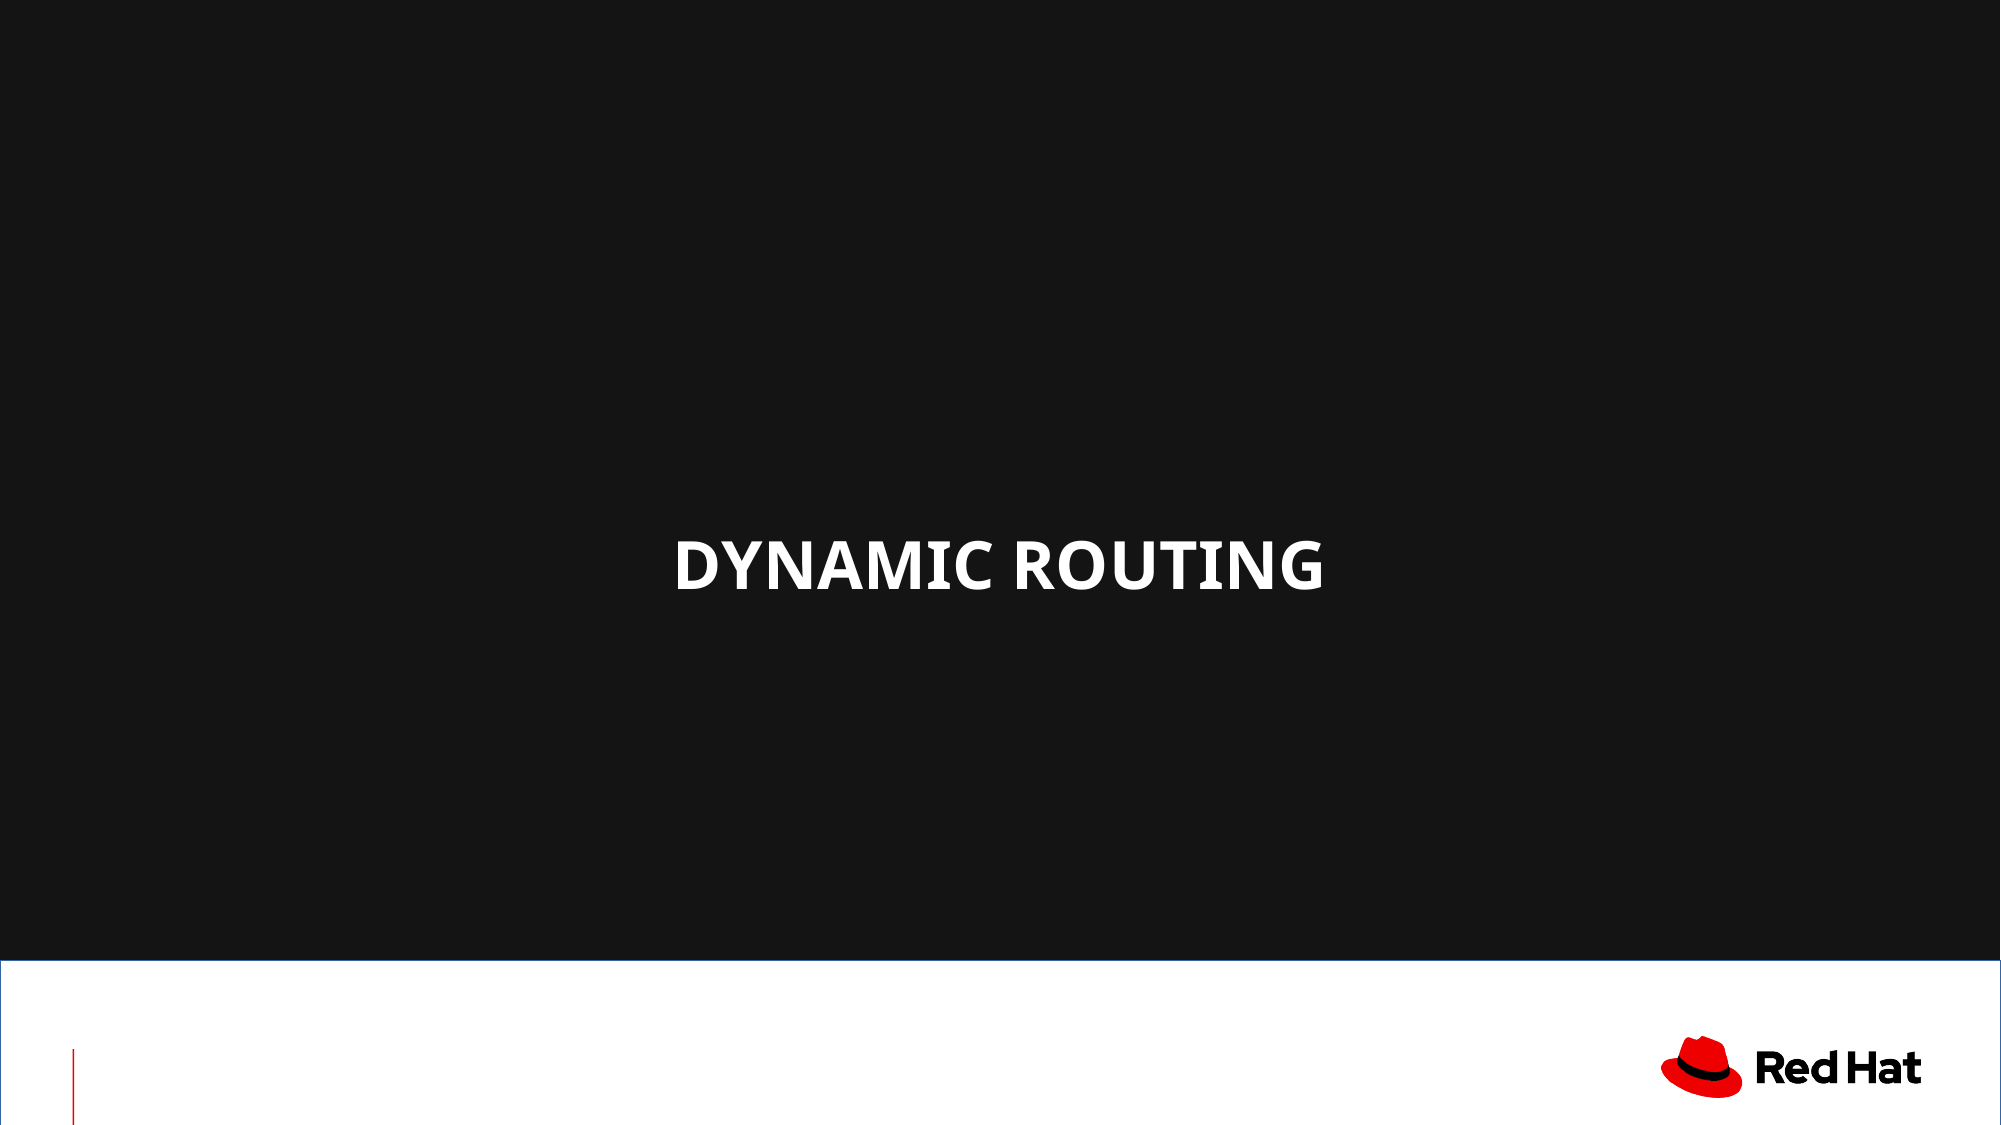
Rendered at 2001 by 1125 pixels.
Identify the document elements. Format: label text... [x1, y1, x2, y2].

picture [1661, 1036, 1921, 1098]
title DYNAMIC ROUTING [180, 363, 1820, 762]
